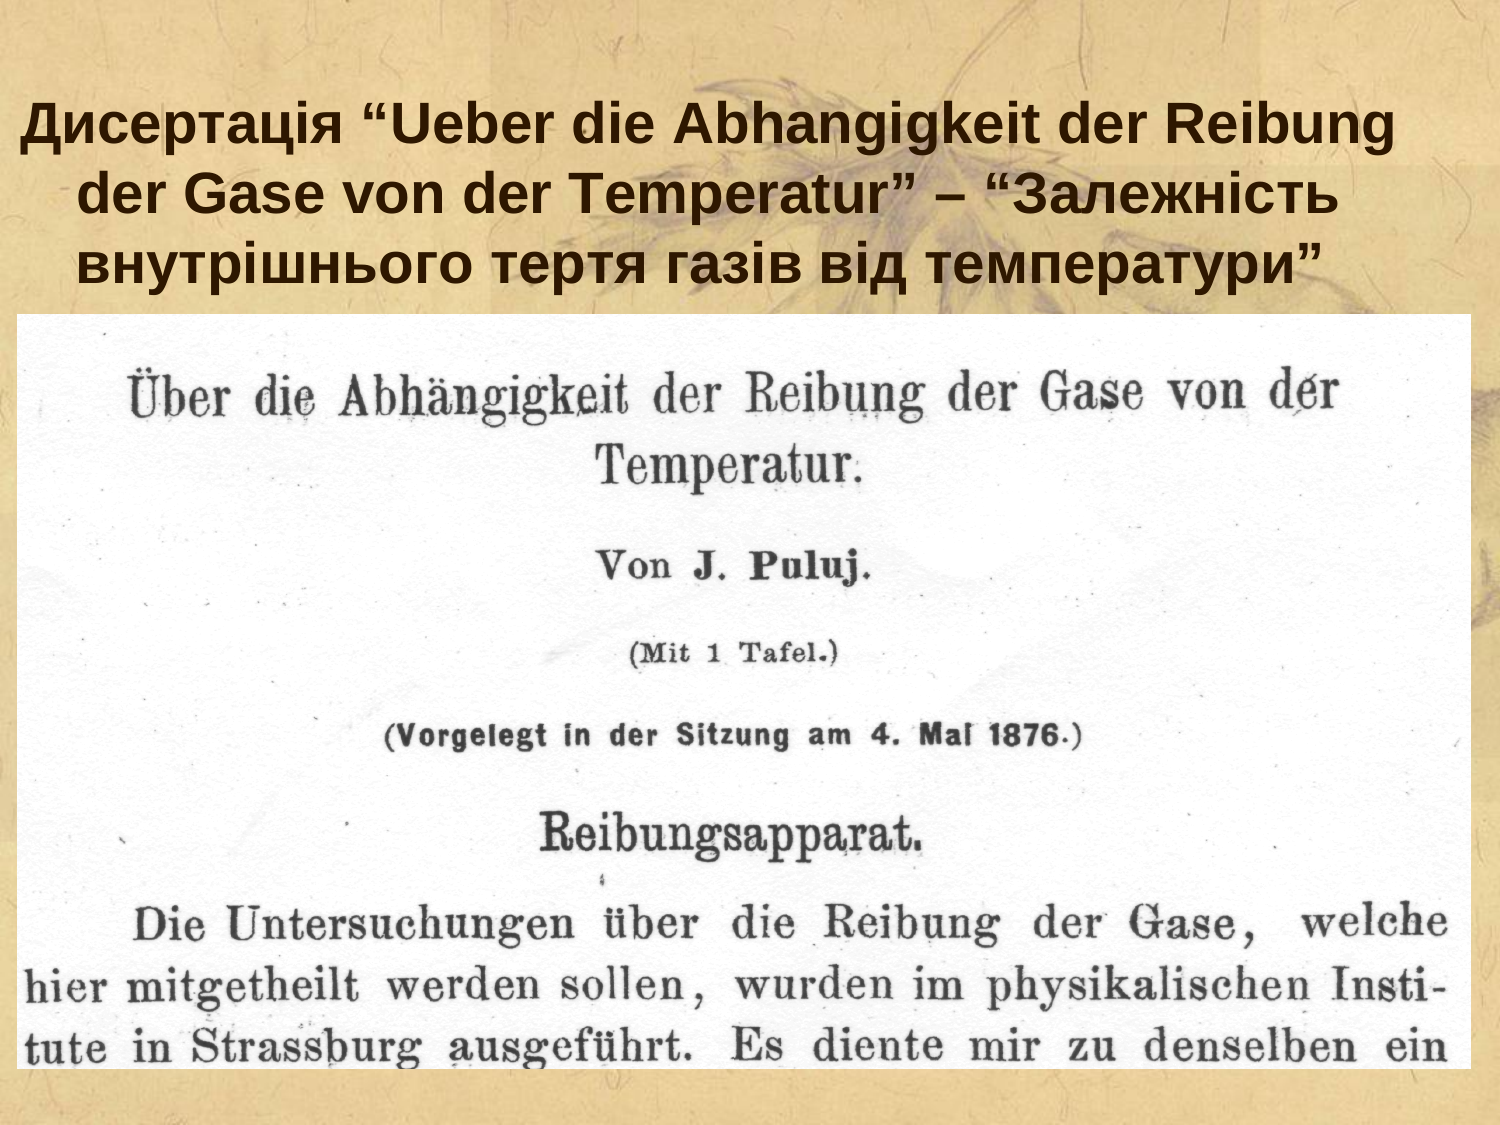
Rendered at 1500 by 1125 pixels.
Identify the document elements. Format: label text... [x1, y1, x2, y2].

title Дисертація “Ueber die Abhangigkeit der Reibung der Gase von der Temperatur” – “Залежність внутрішнього тертя газів від температури” [0, 42, 1418, 339]
picture [0, 0, 1500, 1125]
